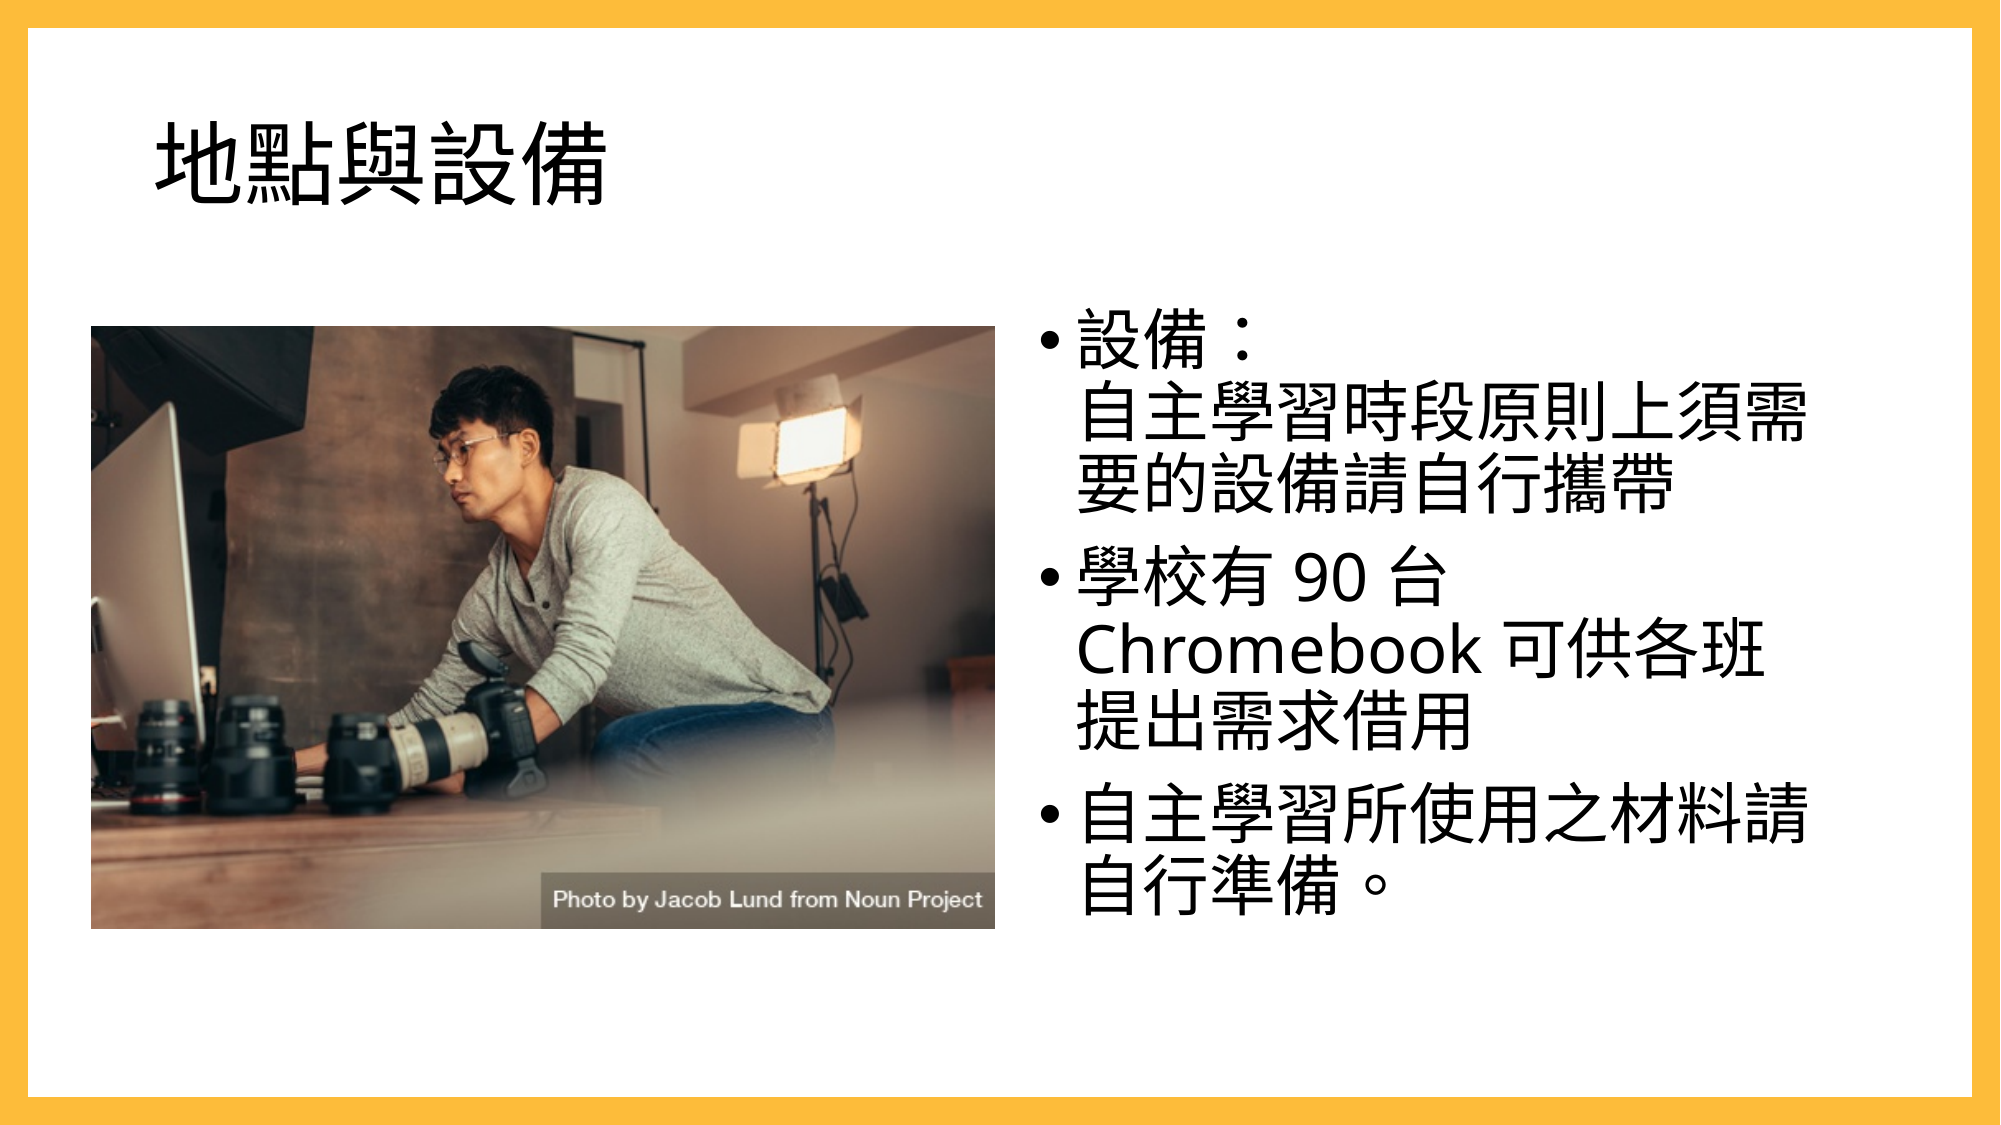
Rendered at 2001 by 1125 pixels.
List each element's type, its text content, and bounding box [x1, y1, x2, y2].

title 地點與設備 [137, 59, 1863, 278]
text_box 設備： 自主學習時段原則上須需要的設備請自行攜帶 學校有90台Chromebook可供各班提出需求借用 自主學習所使用之材料請自行準備。 [1023, 299, 1828, 1014]
picture [91, 326, 995, 929]
